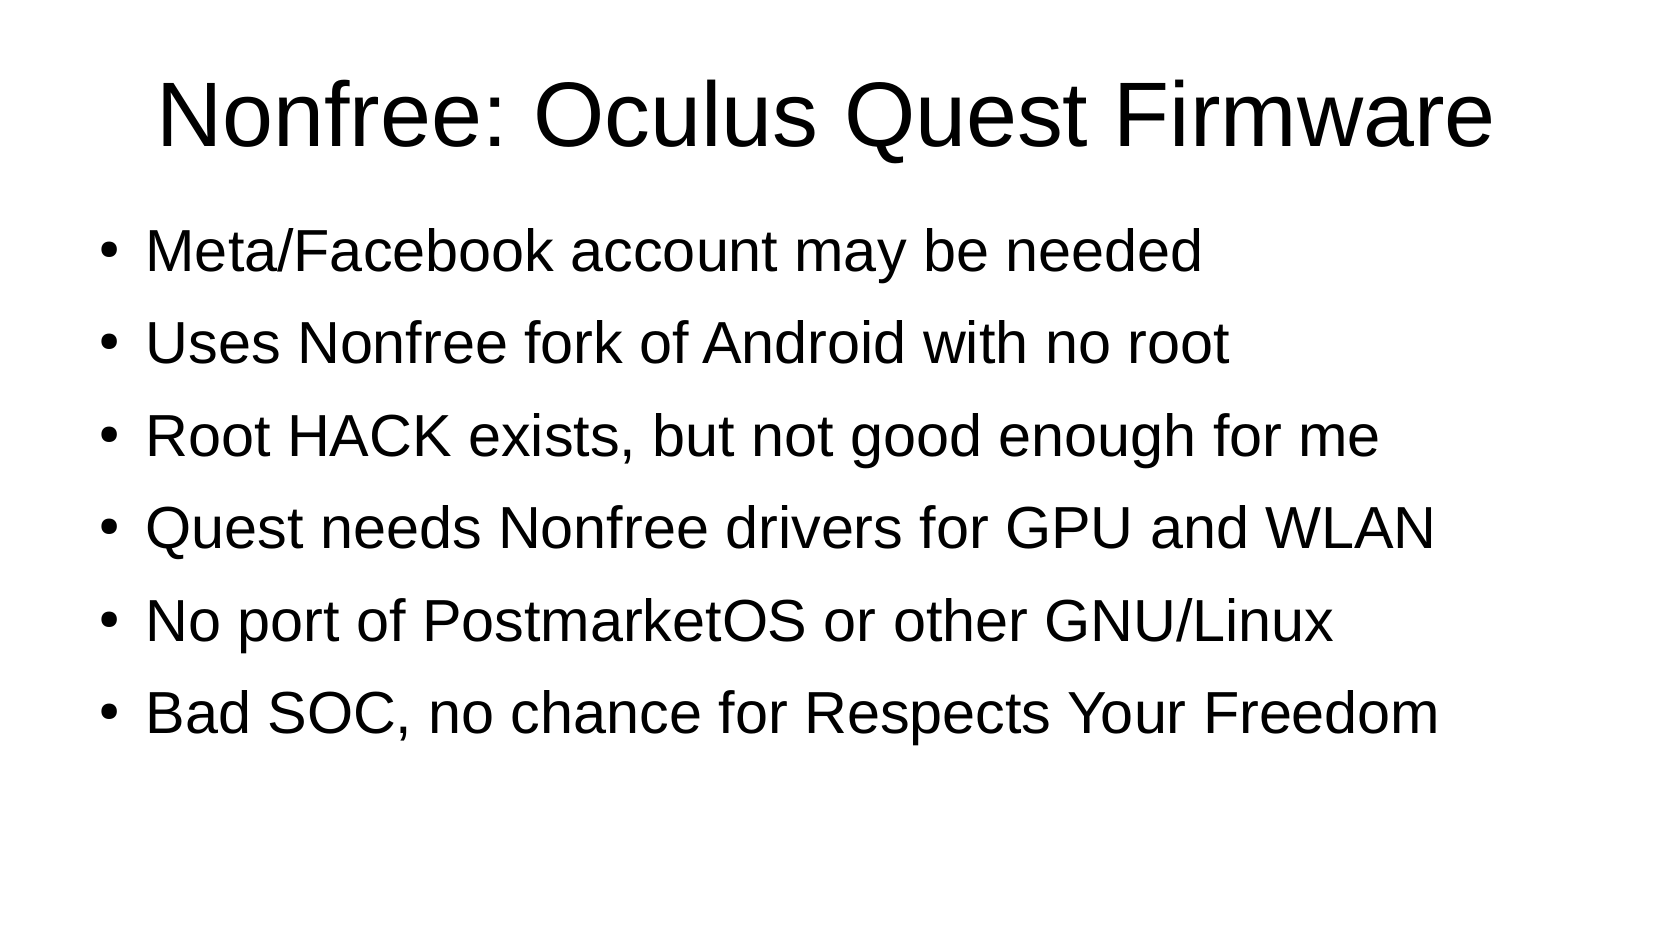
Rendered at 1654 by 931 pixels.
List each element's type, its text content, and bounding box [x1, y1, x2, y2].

title Nonfree: Oculus Quest Firmware [82, 37, 1571, 193]
list Meta/Facebook account may be needed Uses Nonfree fork of Android with no root Root HACK exists, but not good enough for me Quest needs Nonfree drivers for GPU and WLAN No port of PostmarketOS or other GNU/Linux Bad SOC, no chance for Respects Your Freedom [82, 217, 1571, 758]
